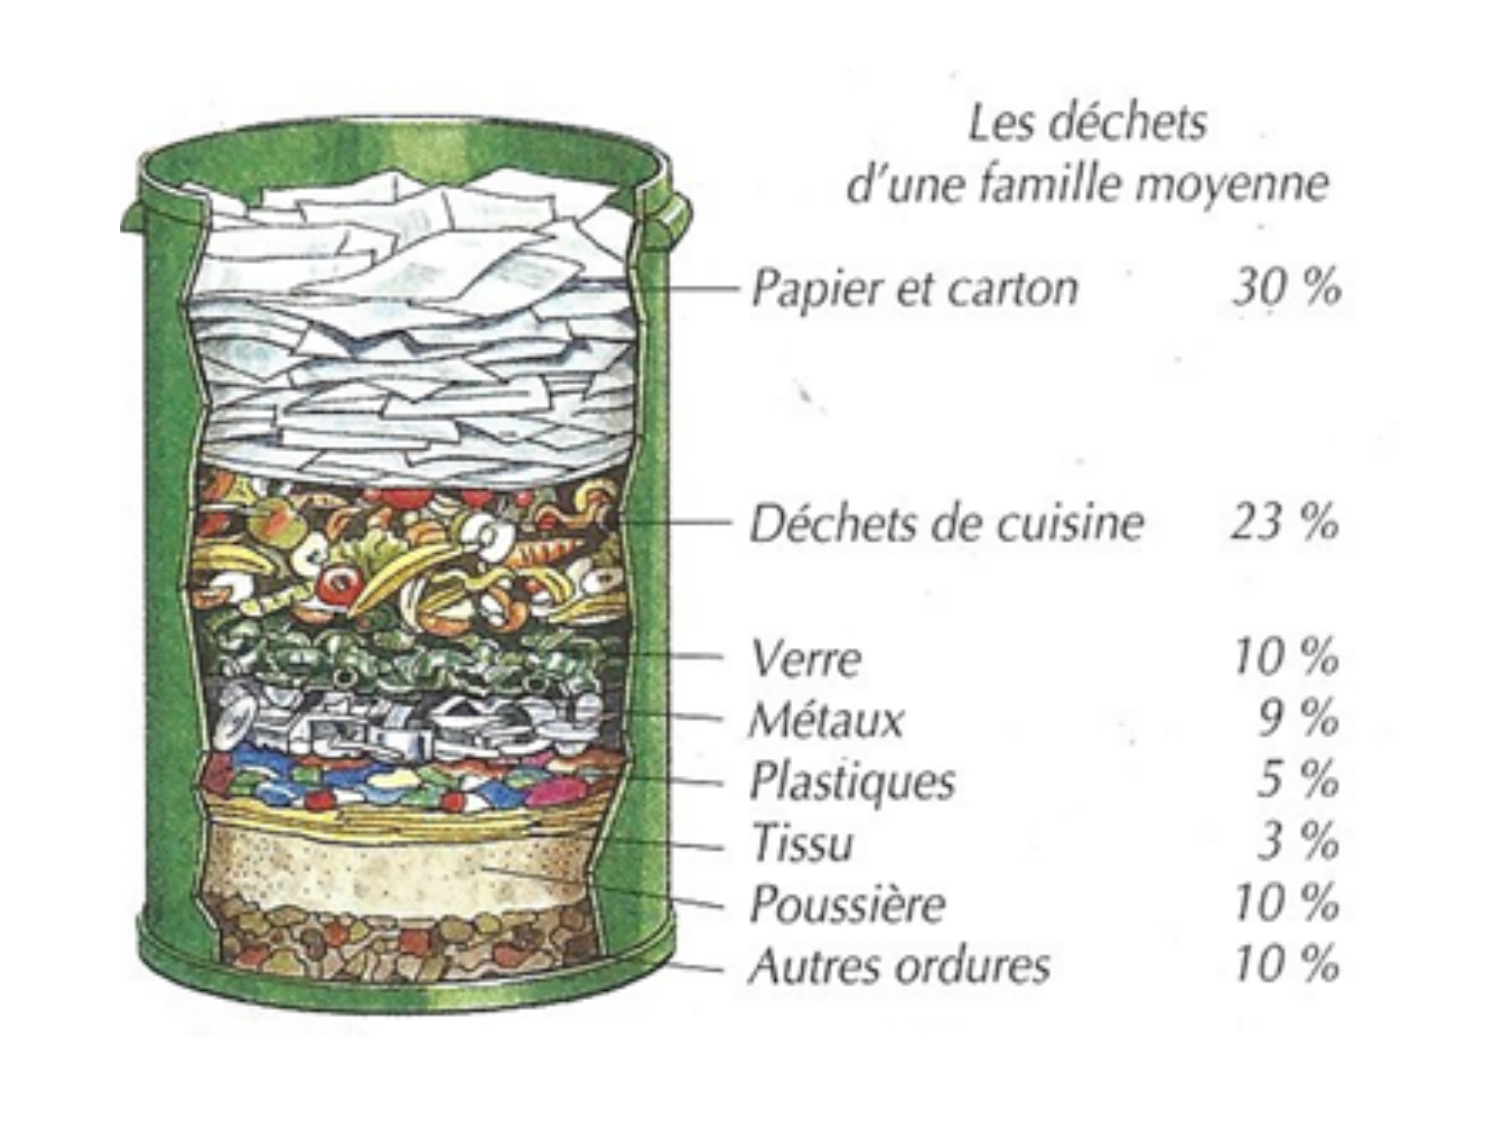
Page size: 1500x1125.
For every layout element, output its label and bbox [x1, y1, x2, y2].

picture [120, 69, 1400, 1037]
